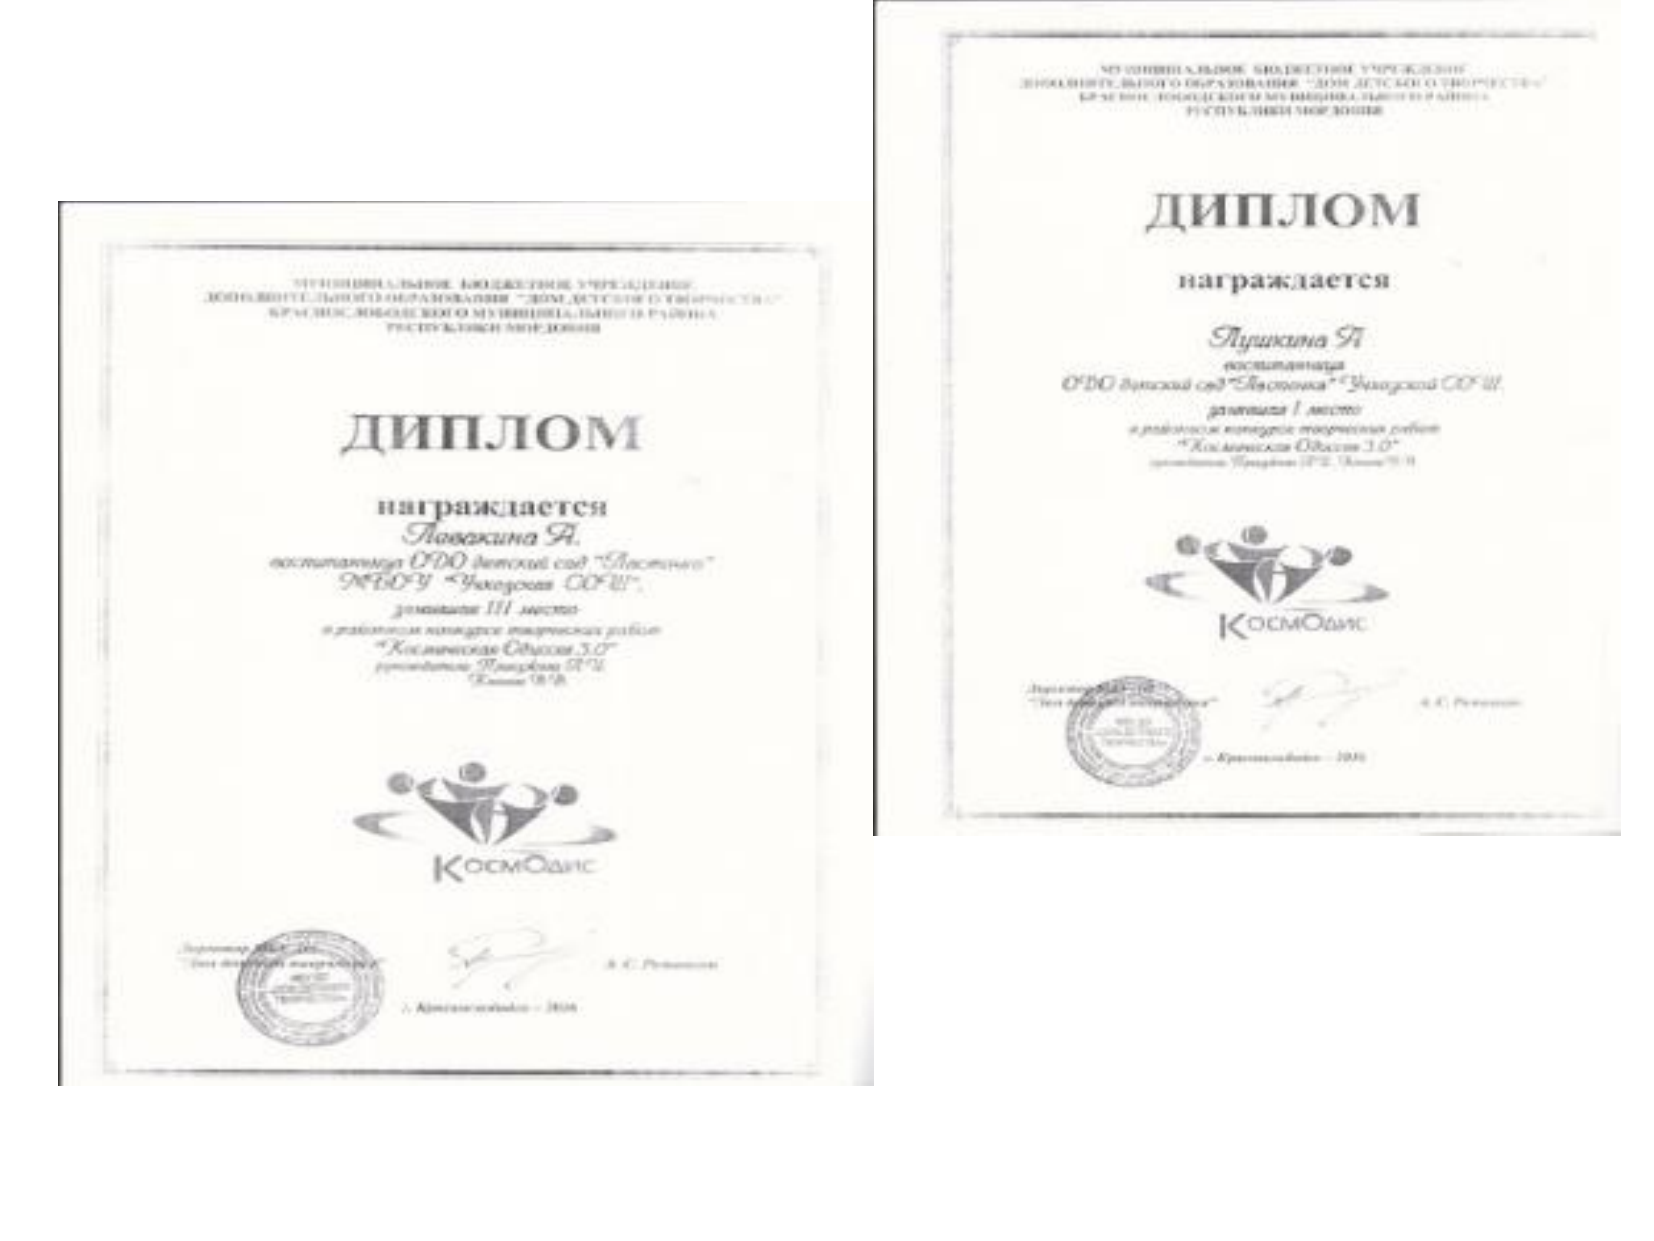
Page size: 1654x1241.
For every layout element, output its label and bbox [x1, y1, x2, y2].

picture [58, 0, 1621, 1086]
